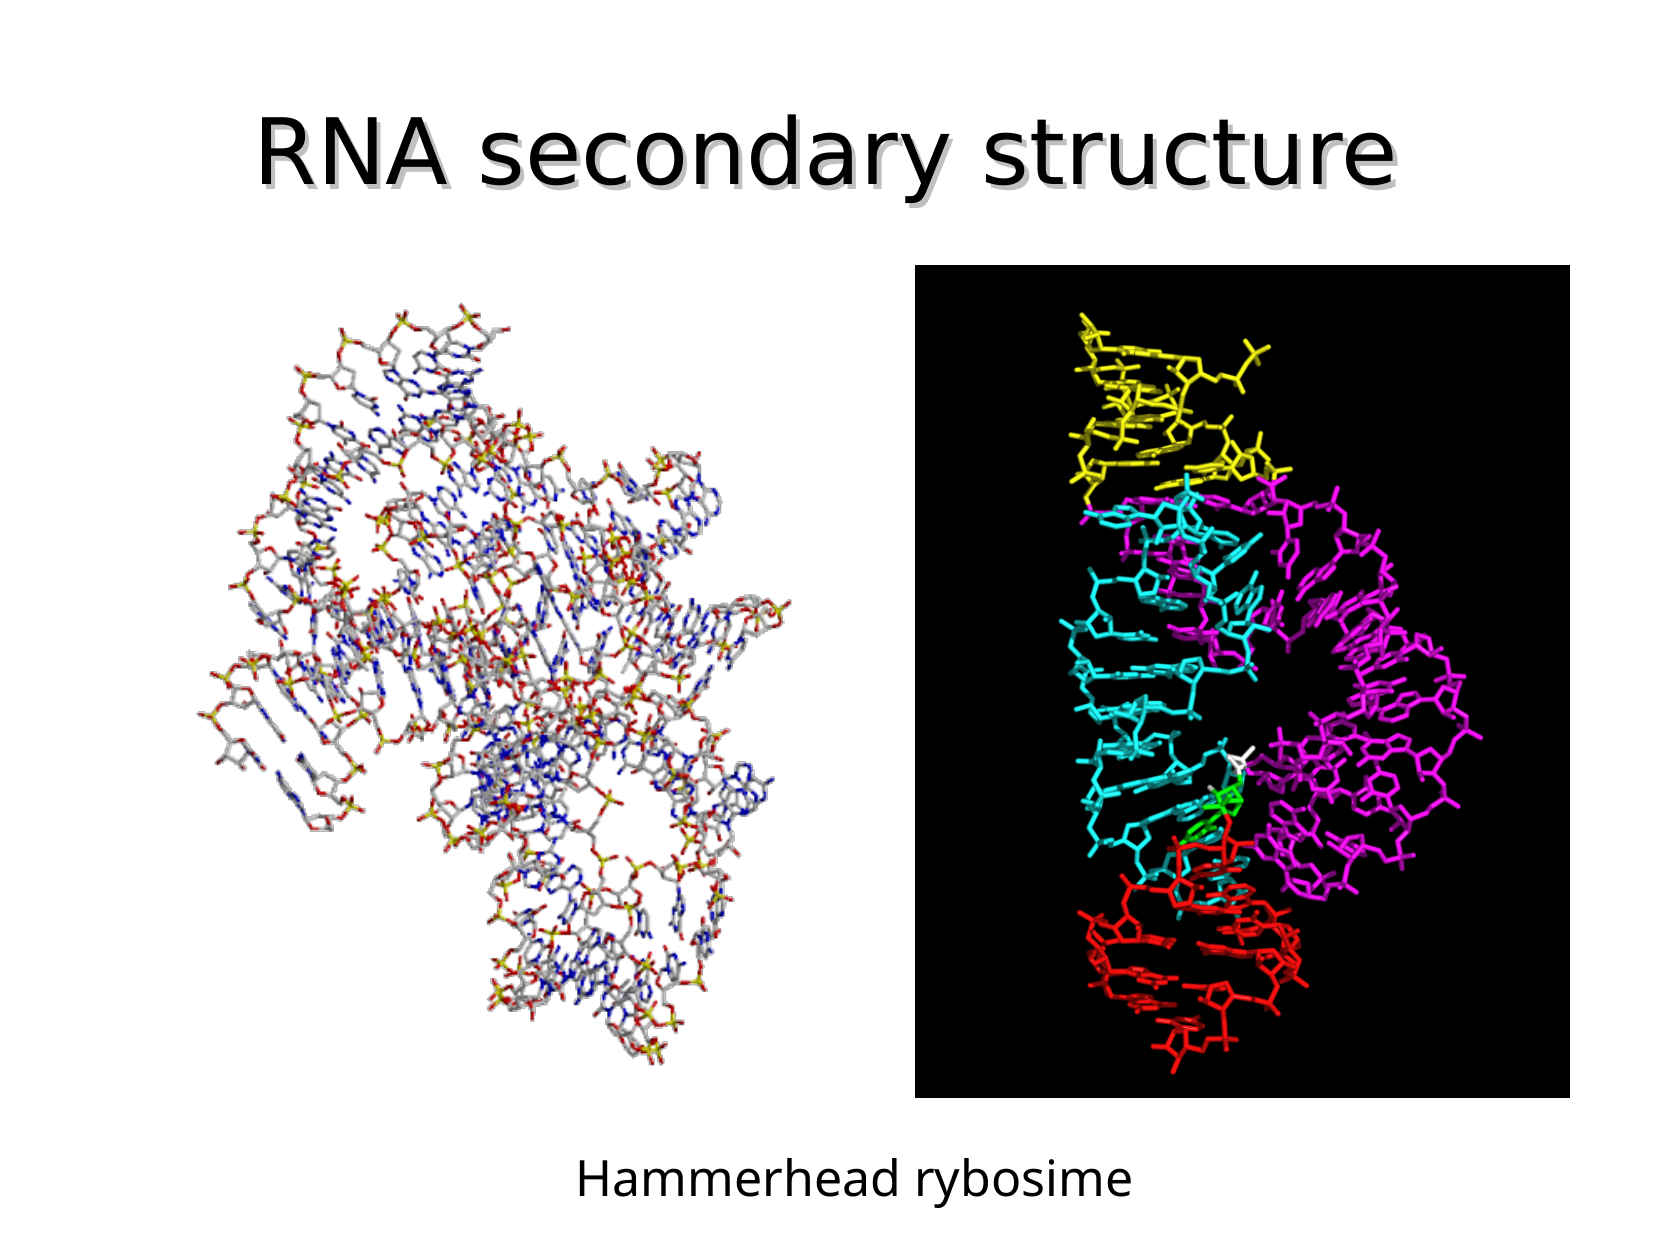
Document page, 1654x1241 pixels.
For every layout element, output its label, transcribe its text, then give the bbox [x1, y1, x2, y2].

title RNA secondary structure [82, 56, 1571, 250]
text_box Hammerhead rybosime [561, 1135, 1161, 1211]
picture [192, 295, 798, 1072]
picture [915, 265, 1570, 1098]
